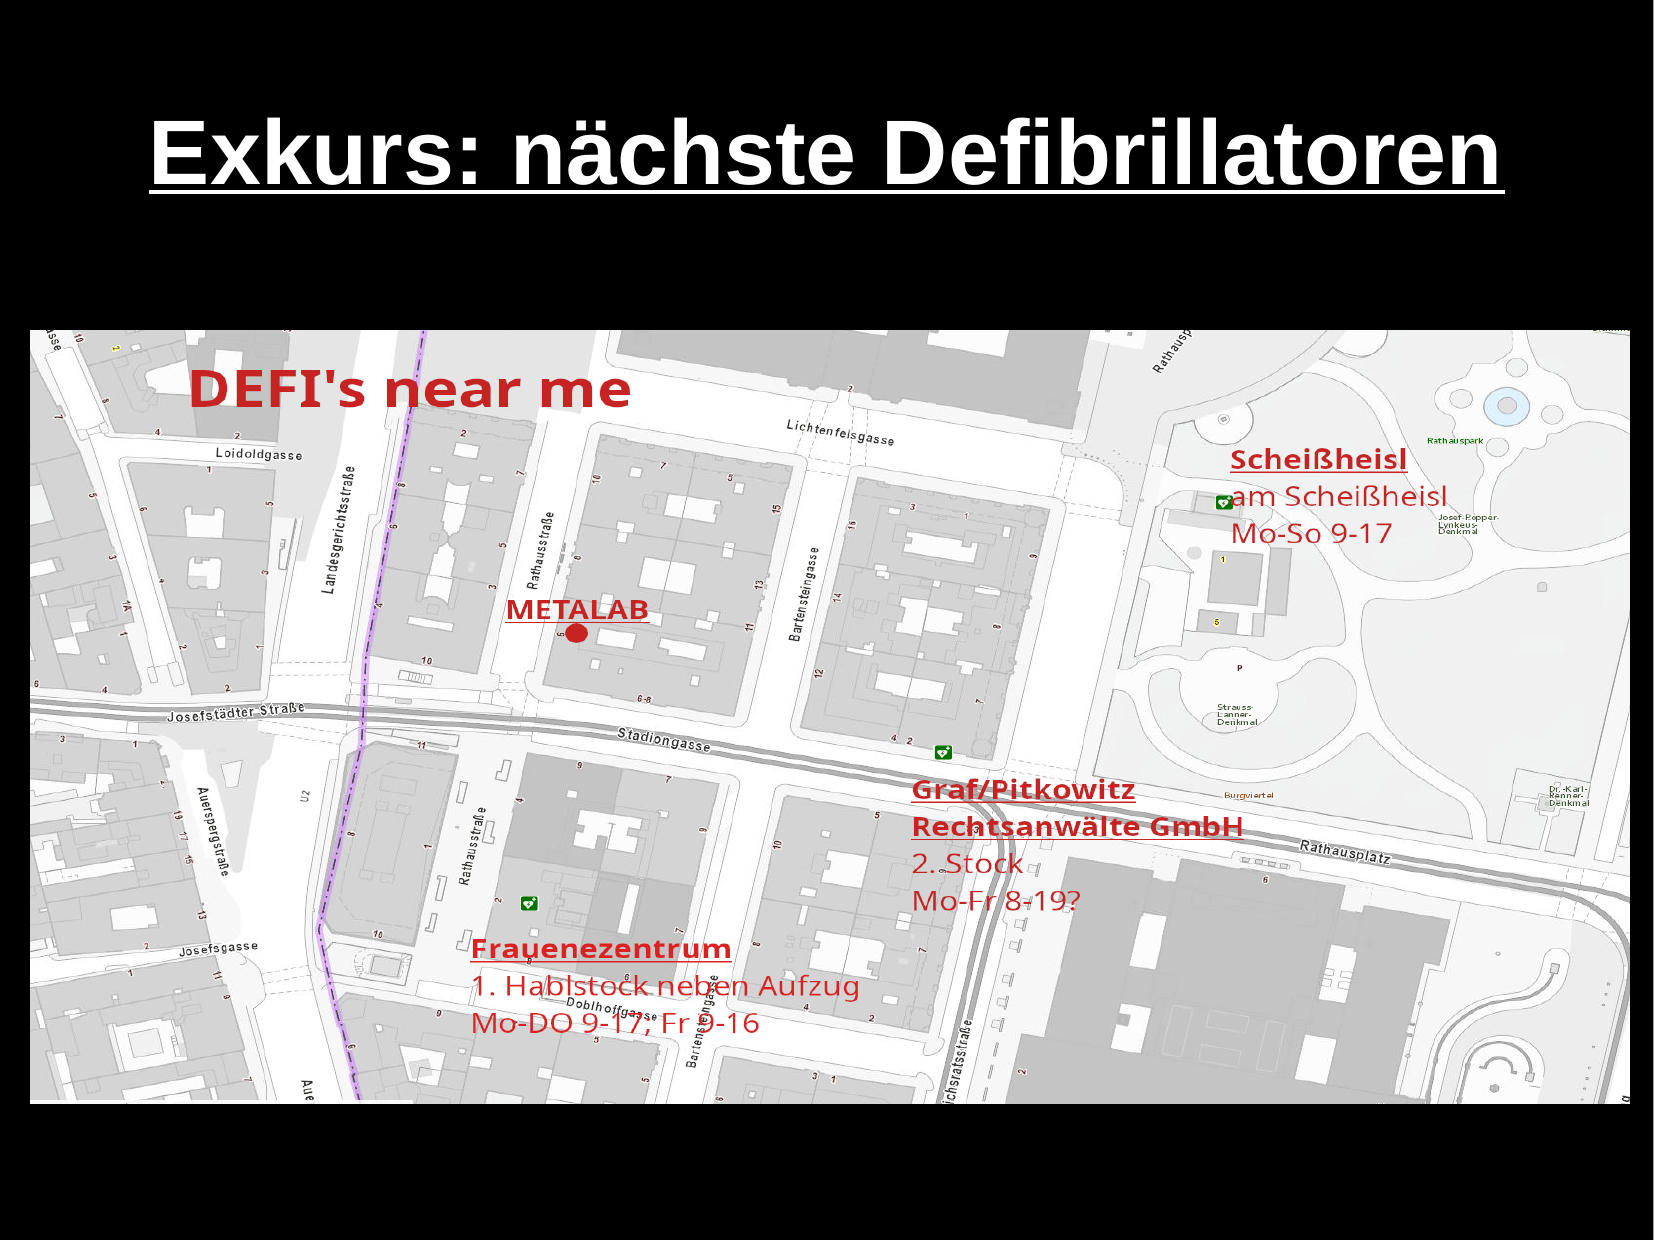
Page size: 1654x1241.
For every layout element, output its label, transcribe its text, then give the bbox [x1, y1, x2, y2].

title Exkurs: nächste Defibrillatoren [82, 49, 1571, 257]
picture [30, 330, 1630, 1104]
